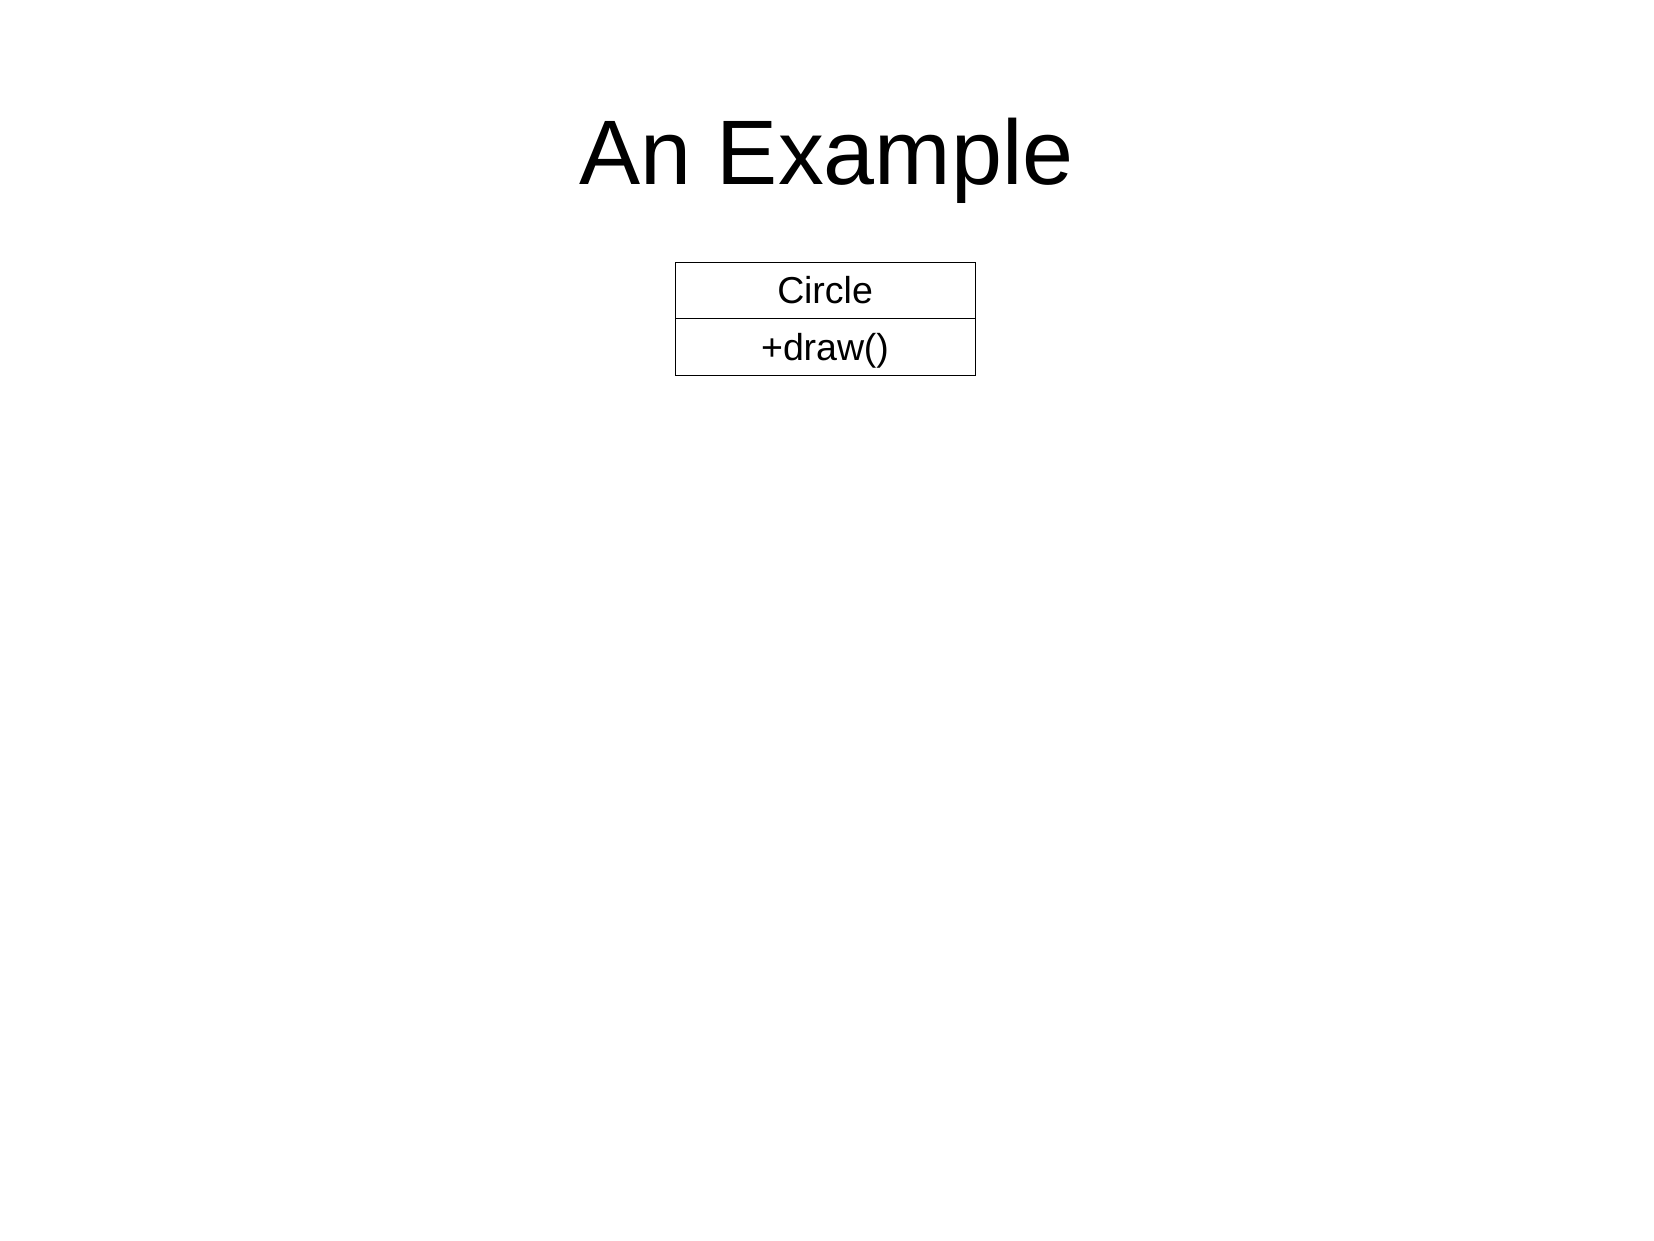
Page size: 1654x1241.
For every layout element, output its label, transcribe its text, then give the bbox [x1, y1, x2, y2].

text_box Circle [675, 262, 976, 318]
title An Example [82, 56, 1571, 250]
text_box +draw() [675, 318, 976, 376]
